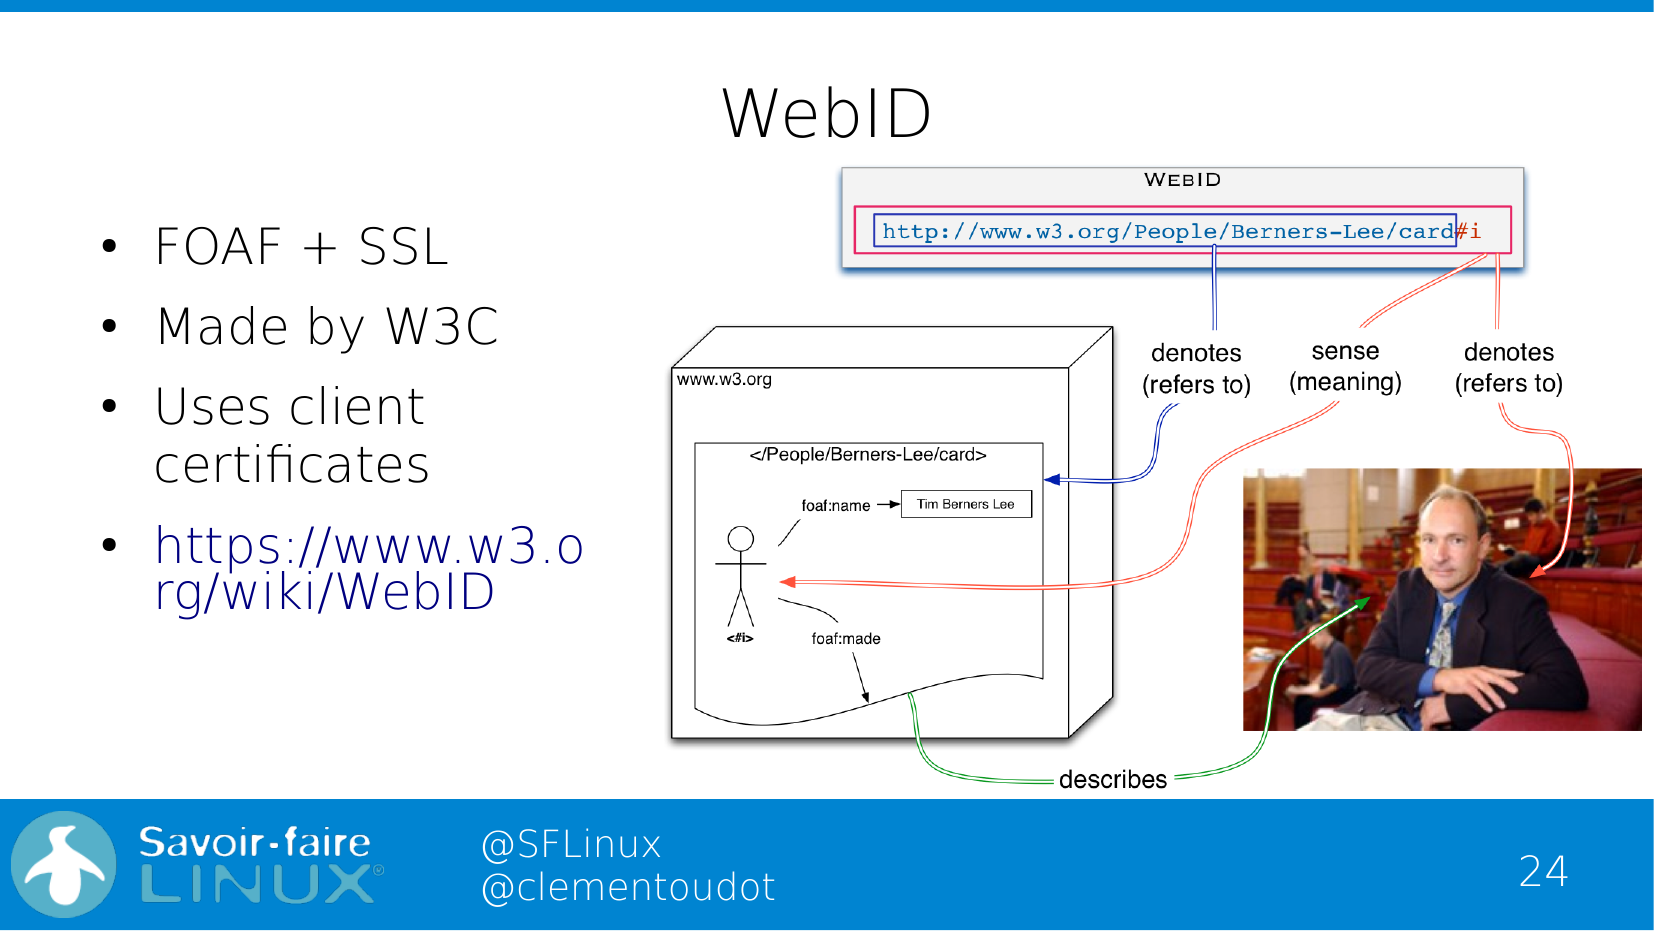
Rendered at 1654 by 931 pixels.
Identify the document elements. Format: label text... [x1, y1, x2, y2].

list FOAF + SSL Made by W3C Uses client certificates https://www.w3.org/wiki/WebID [82, 217, 603, 758]
title WebID [82, 37, 1571, 193]
picture [659, 159, 1642, 798]
picture [11, 811, 384, 918]
